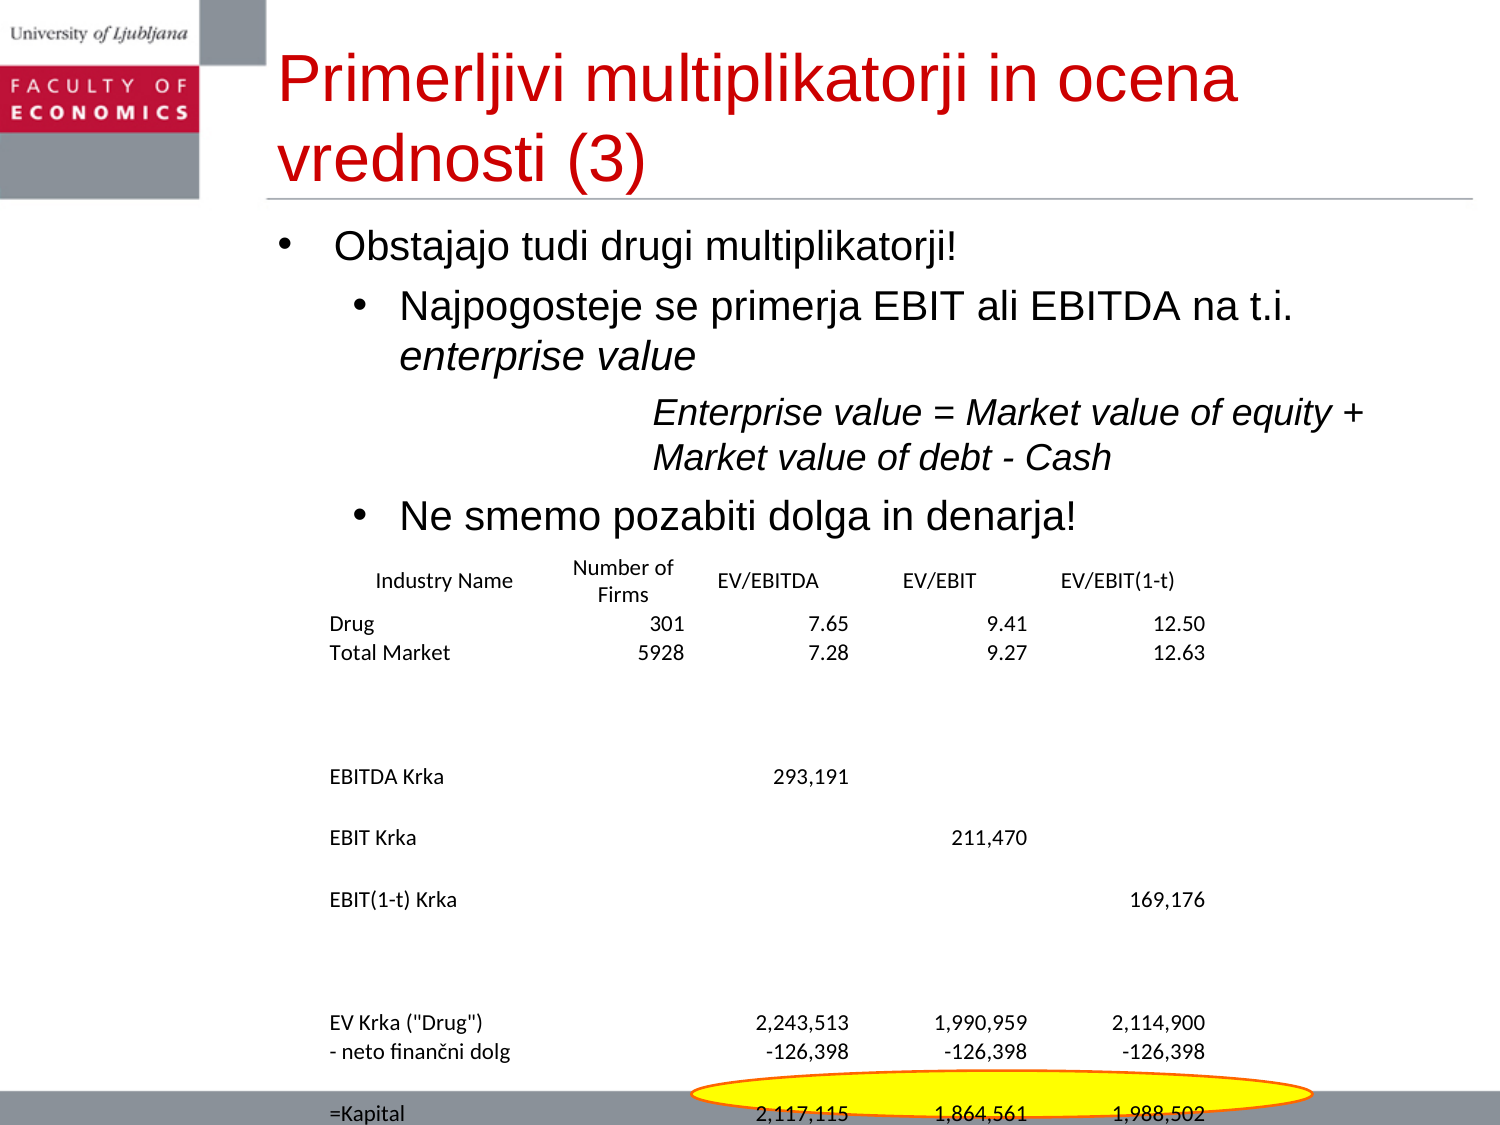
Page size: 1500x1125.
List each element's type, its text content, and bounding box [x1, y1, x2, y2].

table_cell EBIT Krka [328, 789, 561, 850]
table_cell [686, 789, 851, 850]
table_cell 12.63 [1029, 636, 1207, 665]
table_cell 9.27 [851, 636, 1029, 665]
table_cell [328, 665, 561, 727]
table_cell 1,988,502 [1029, 1064, 1207, 1125]
list Obstajajo tudi drugi multiplikatorji! Najpogosteje se primerja EBIT ali EBITDA na t.i. enterprise value Enterprise value = Market value of equity + Market value of debt - Cash Ne smemo pozabiti dolga in denarja! [262, 210, 1476, 1026]
table_cell 7.28 [686, 636, 851, 665]
table_cell [561, 912, 686, 973]
table_cell 2,114,900 [1029, 973, 1207, 1035]
table_cell [851, 850, 1029, 912]
table_header Industry Name [328, 551, 561, 607]
table_cell Drug [328, 607, 561, 636]
text_box [1207, 1076, 1313, 1112]
table_cell 1,990,959 [851, 973, 1029, 1035]
table_cell [561, 1064, 686, 1125]
table_cell EBITDA Krka [328, 727, 561, 789]
table_cell =Kapital [328, 1064, 561, 1125]
table_cell [1029, 789, 1207, 850]
table_cell -126,398 [686, 1035, 851, 1064]
table_cell 301 [561, 607, 686, 636]
title Primerljivi multiplikatorji in ocena vrednosti (3) [262, 24, 1476, 203]
table_cell [851, 665, 1029, 727]
table_header EV/EBIT(1-t) [1029, 551, 1207, 607]
table_header EV/EBITDA [686, 551, 851, 607]
table_cell -126,398 [1029, 1035, 1207, 1064]
table_cell [561, 973, 686, 1035]
table_cell 2,243,513 [686, 973, 851, 1035]
table_cell [851, 727, 1029, 789]
table_cell 5928 [561, 636, 686, 665]
table_cell 12.50 [1029, 607, 1207, 636]
table_cell EBIT(1-t) Krka [328, 850, 561, 912]
table_cell Total Market [328, 636, 561, 665]
table_cell [561, 727, 686, 789]
table_cell 211,470 [851, 789, 1029, 850]
table_cell [561, 665, 686, 727]
table_cell EV Krka ("Drug") [328, 973, 561, 1035]
table_header Number of Firms [561, 551, 686, 607]
table_cell [851, 912, 1029, 973]
table_cell 9.41 [851, 607, 1029, 636]
table_cell [561, 850, 686, 912]
table_cell 1,864,561 [851, 1064, 1029, 1125]
table_cell [561, 789, 686, 850]
table_cell 2,117,115 [686, 1064, 851, 1125]
table_cell [686, 912, 851, 973]
table_cell 293,191 [686, 727, 851, 789]
table_cell [1029, 912, 1207, 973]
table_cell - neto finančni dolg [328, 1035, 686, 1064]
table_cell 7.65 [686, 607, 851, 636]
picture [0, 0, 1500, 1125]
table_header EV/EBIT [851, 551, 1029, 607]
table_cell -126,398 [851, 1035, 1029, 1064]
table_cell 169,176 [1029, 850, 1207, 912]
table_cell [1029, 665, 1207, 727]
table_cell [686, 850, 851, 912]
table_cell [328, 912, 561, 973]
table_cell [686, 665, 851, 727]
table_cell [1029, 727, 1207, 789]
